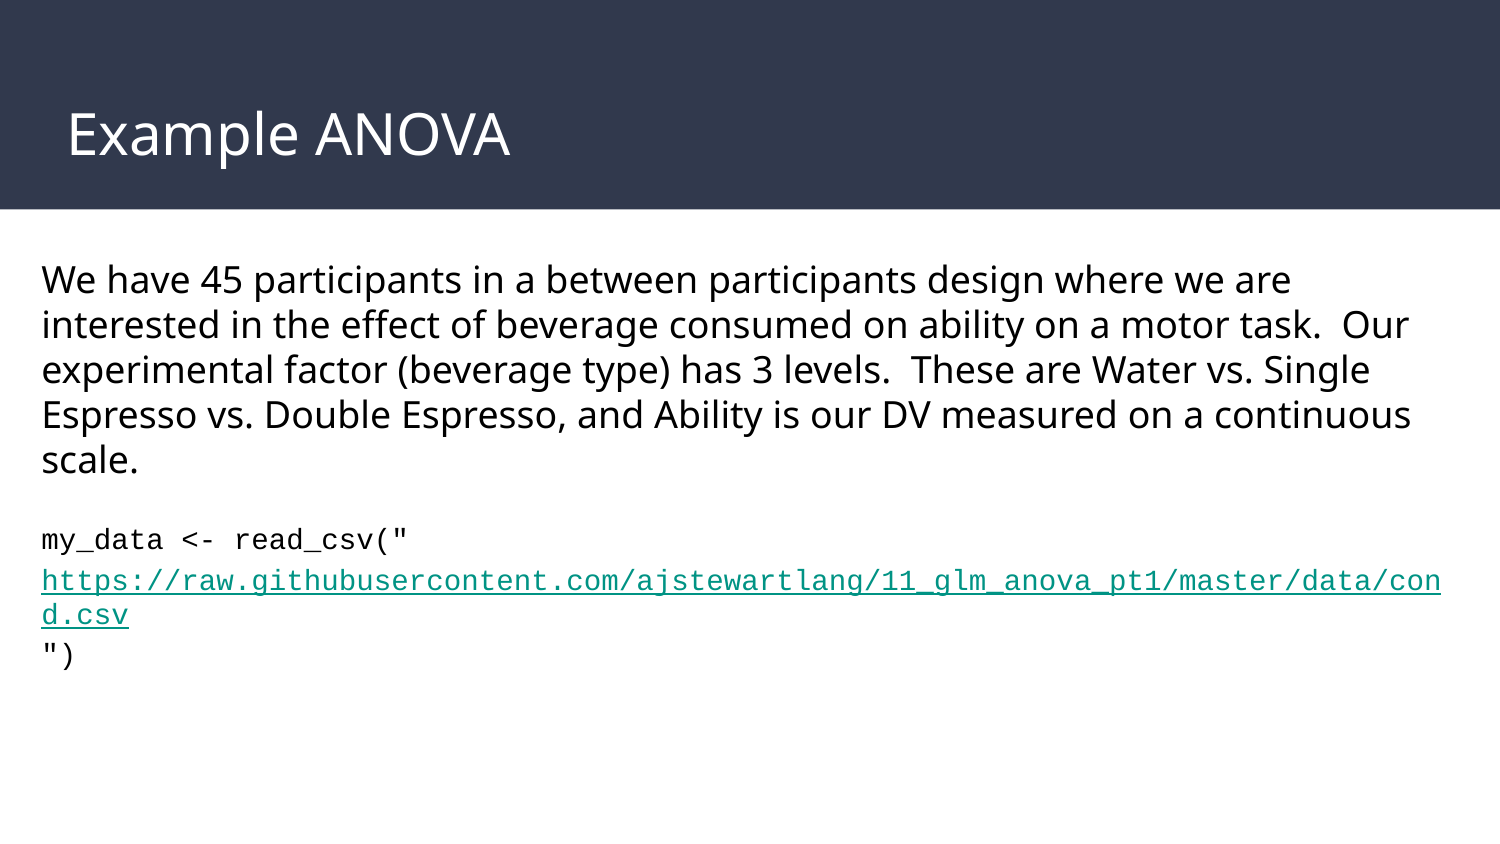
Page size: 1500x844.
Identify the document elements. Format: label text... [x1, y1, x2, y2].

text_box We have 45 participants in a between participants design where we are interested in the effect of beverage consumed on ability on a motor task. Our experimental factor (beverage type) has 3 levels. These are Water vs. Single Espresso vs. Double Espresso, and Ability is our DV measured on a continuous scale. my_data <- read_csv("https://raw.githubusercontent.com/ajstewartlang/11_glm_anova_pt1/master/data/cond.csv") [26, 240, 1462, 823]
title Example ANOVA [51, 82, 1449, 185]
